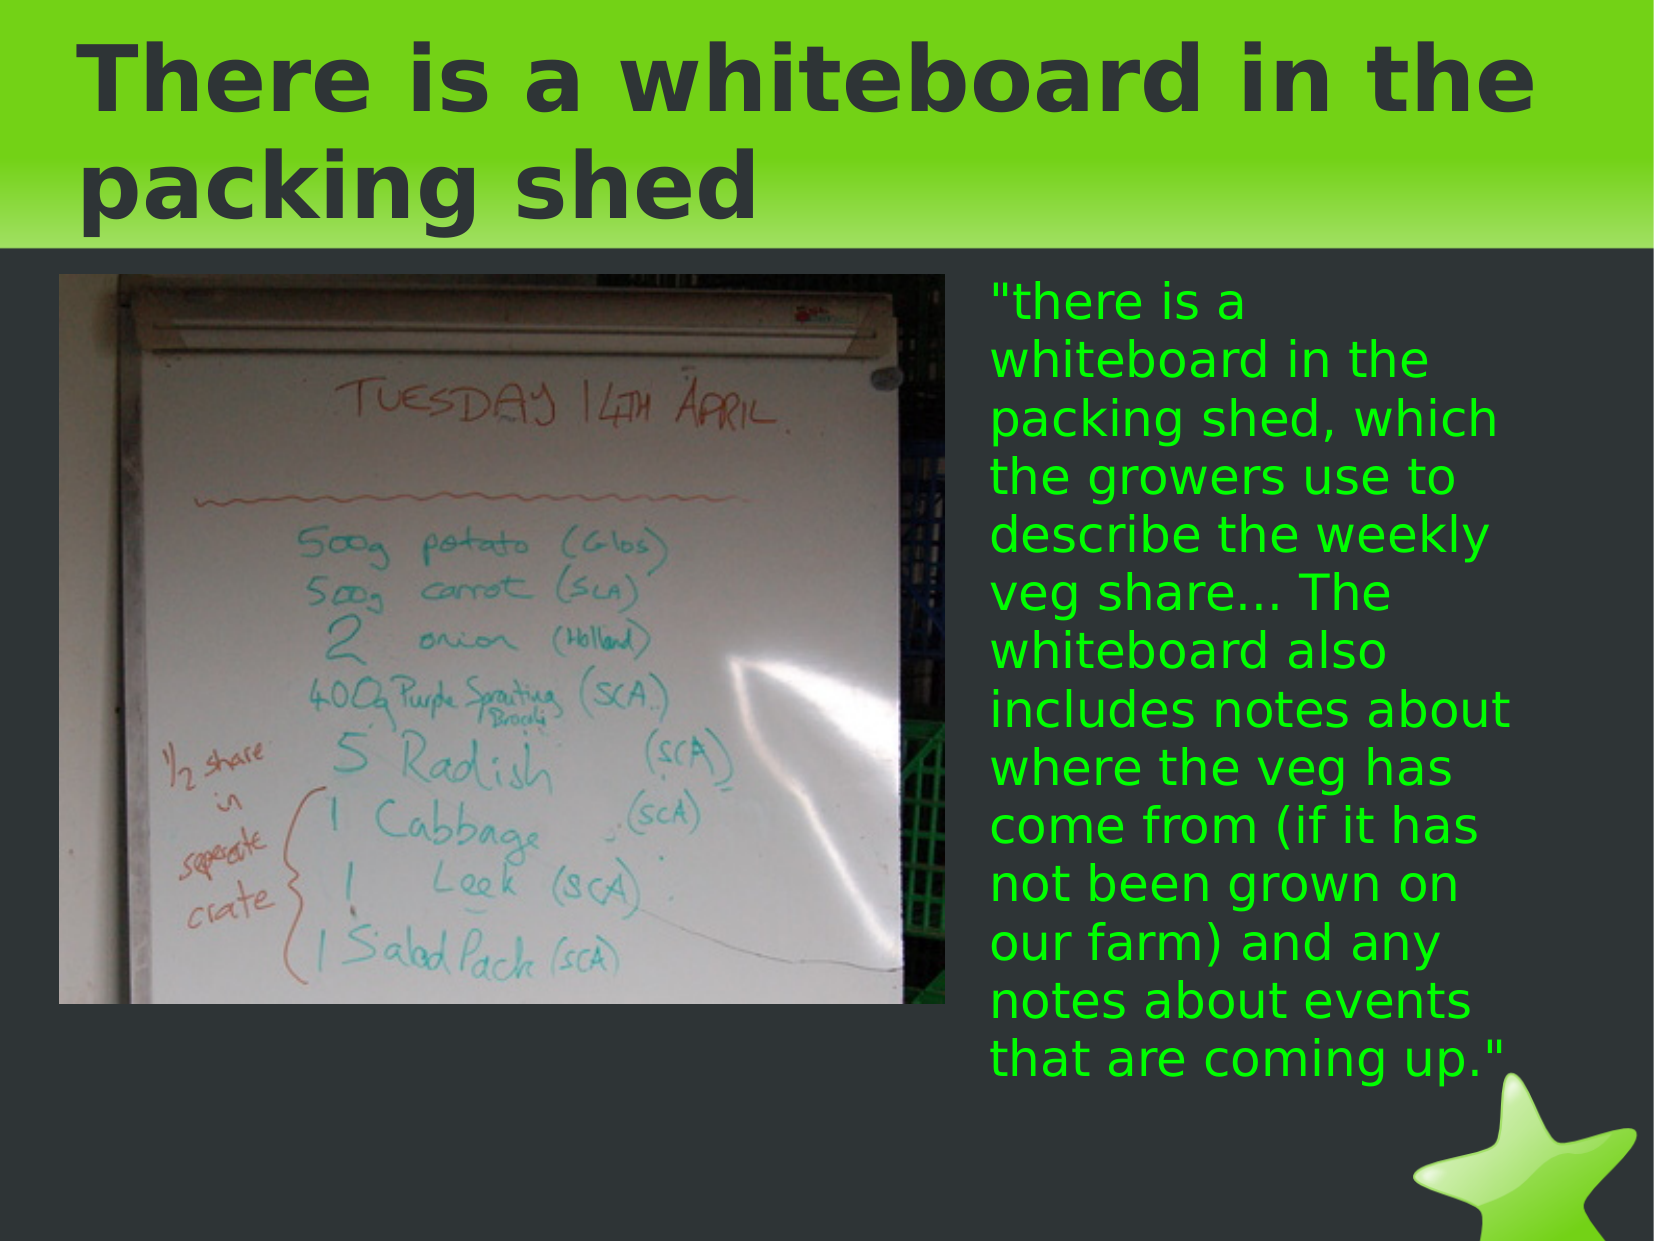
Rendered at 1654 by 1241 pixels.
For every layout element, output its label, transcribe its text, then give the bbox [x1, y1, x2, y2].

title There is a whiteboard in the packing shed [76, 25, 1565, 240]
text_box "there is a whiteboard in the packing shed, which the growers use to describe the weekly veg share... The whiteboard also includes notes about where the veg has come from (if it has not been grown on our farm) and any notes about events that are coming up." [974, 265, 1536, 1096]
picture [0, 0, 1654, 1241]
